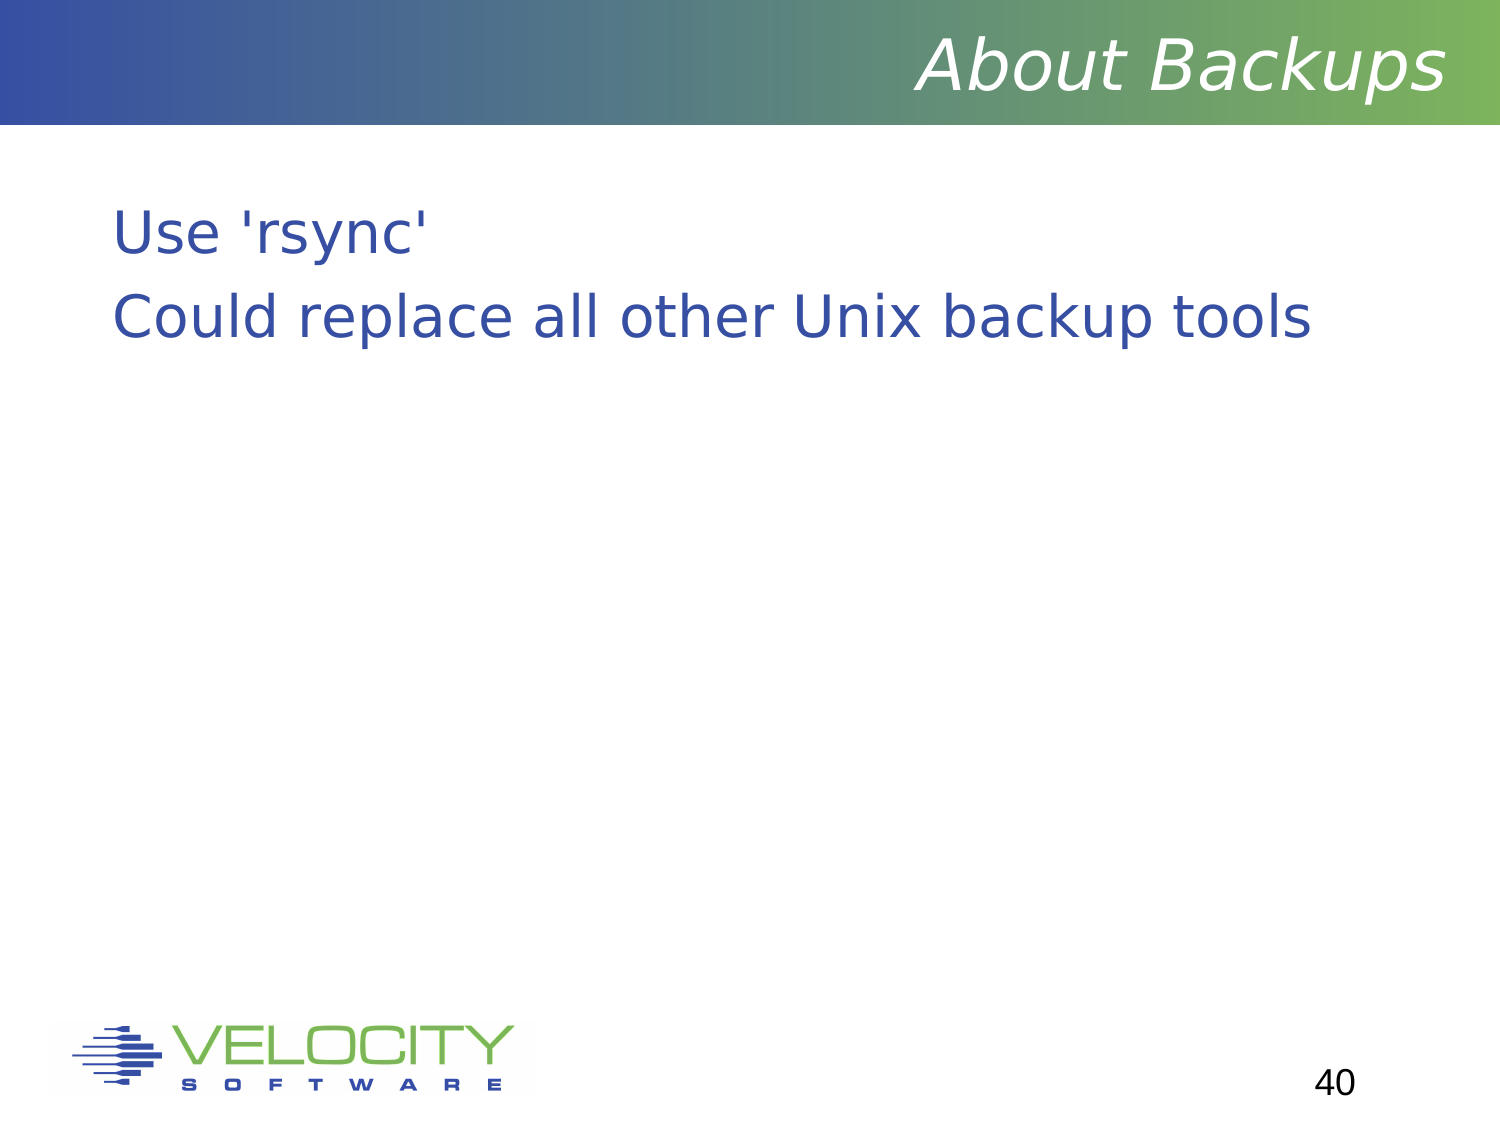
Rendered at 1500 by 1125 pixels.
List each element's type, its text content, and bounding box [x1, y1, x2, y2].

title About Backups [62, 12, 1463, 113]
picture [50, 1021, 538, 1094]
list Use 'rsync' Could replace all other Unix backup tools [70, 187, 1438, 988]
